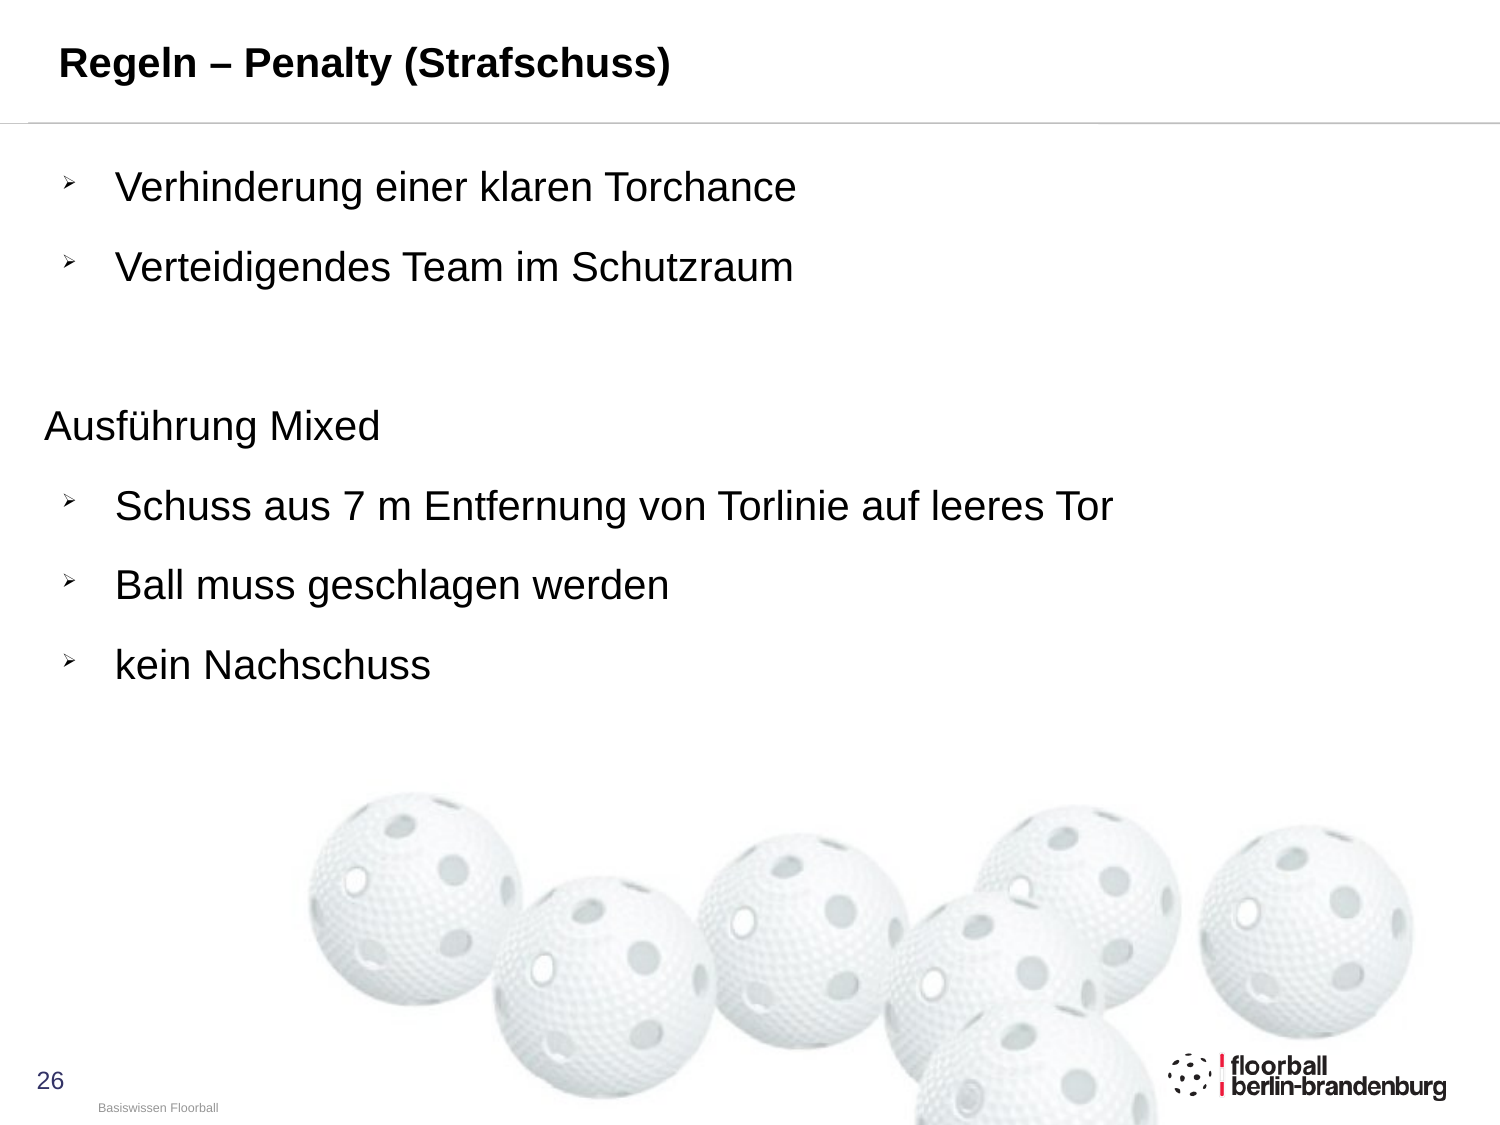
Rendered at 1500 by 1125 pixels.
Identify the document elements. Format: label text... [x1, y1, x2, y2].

text_box Regeln – Penalty (Strafschuss) [43, 28, 1466, 94]
text_box Verhinderung einer klaren Torchance Verteidigendes Team im Schutzraum Ausführung Mixed Schuss aus 7 m Entfernung von Torlinie auf leeres Tor Ball muss geschlagen werden kein Nachschuss [29, 152, 1466, 1013]
picture [242, 355, 1483, 1125]
